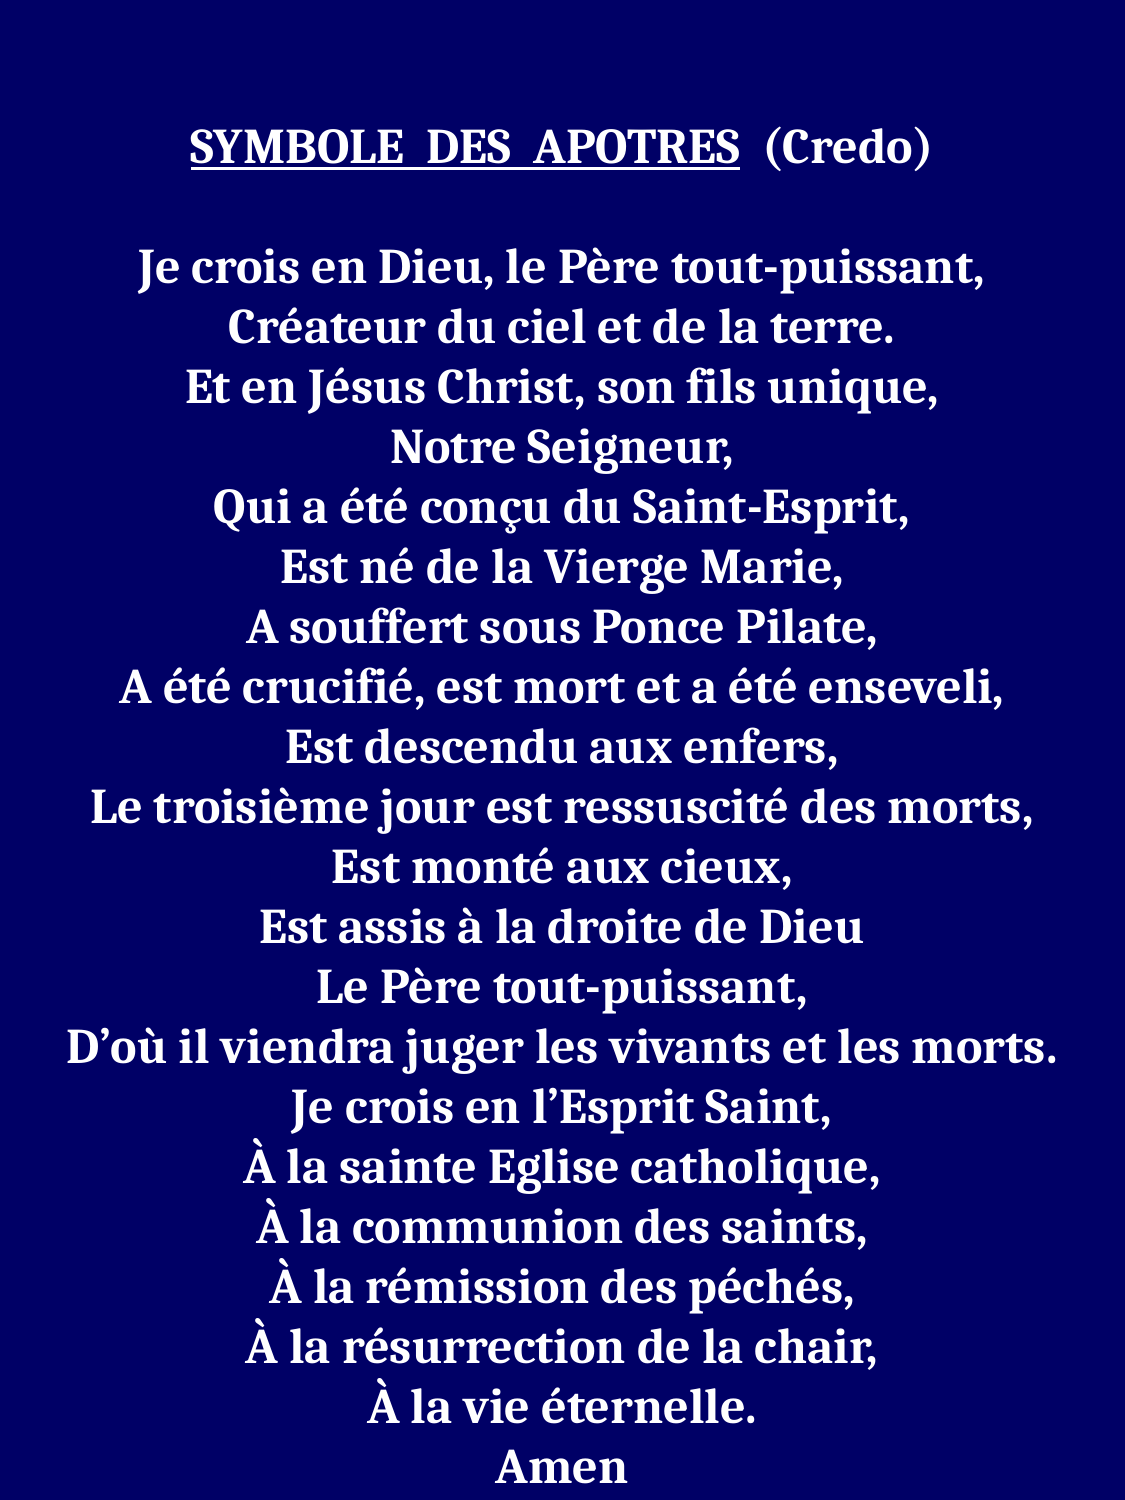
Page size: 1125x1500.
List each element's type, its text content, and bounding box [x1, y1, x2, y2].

text_box SYMBOLE DES APOTRES (Credo)‏ Je crois en Dieu, le Père tout-puissant, Créateur du ciel et de la terre. Et en Jésus Christ, son fils unique, Notre Seigneur, Qui a été conçu du Saint-Esprit, Est né de la Vierge Marie, A souffert sous Ponce Pilate, A été crucifié, est mort et a été enseveli, Est descendu aux enfers, Le troisième jour est ressuscité des morts, Est monté aux cieux, Est assis à la droite de Dieu Le Père tout-puissant, D’où il viendra juger les vivants et les morts. Je crois en l’Esprit Saint, À la sainte Eglise catholique, À la communion des saints, À la rémission des péchés, À la résurrection de la chair, À la vie éternelle. Amen [42, 105, 1083, 1500]
